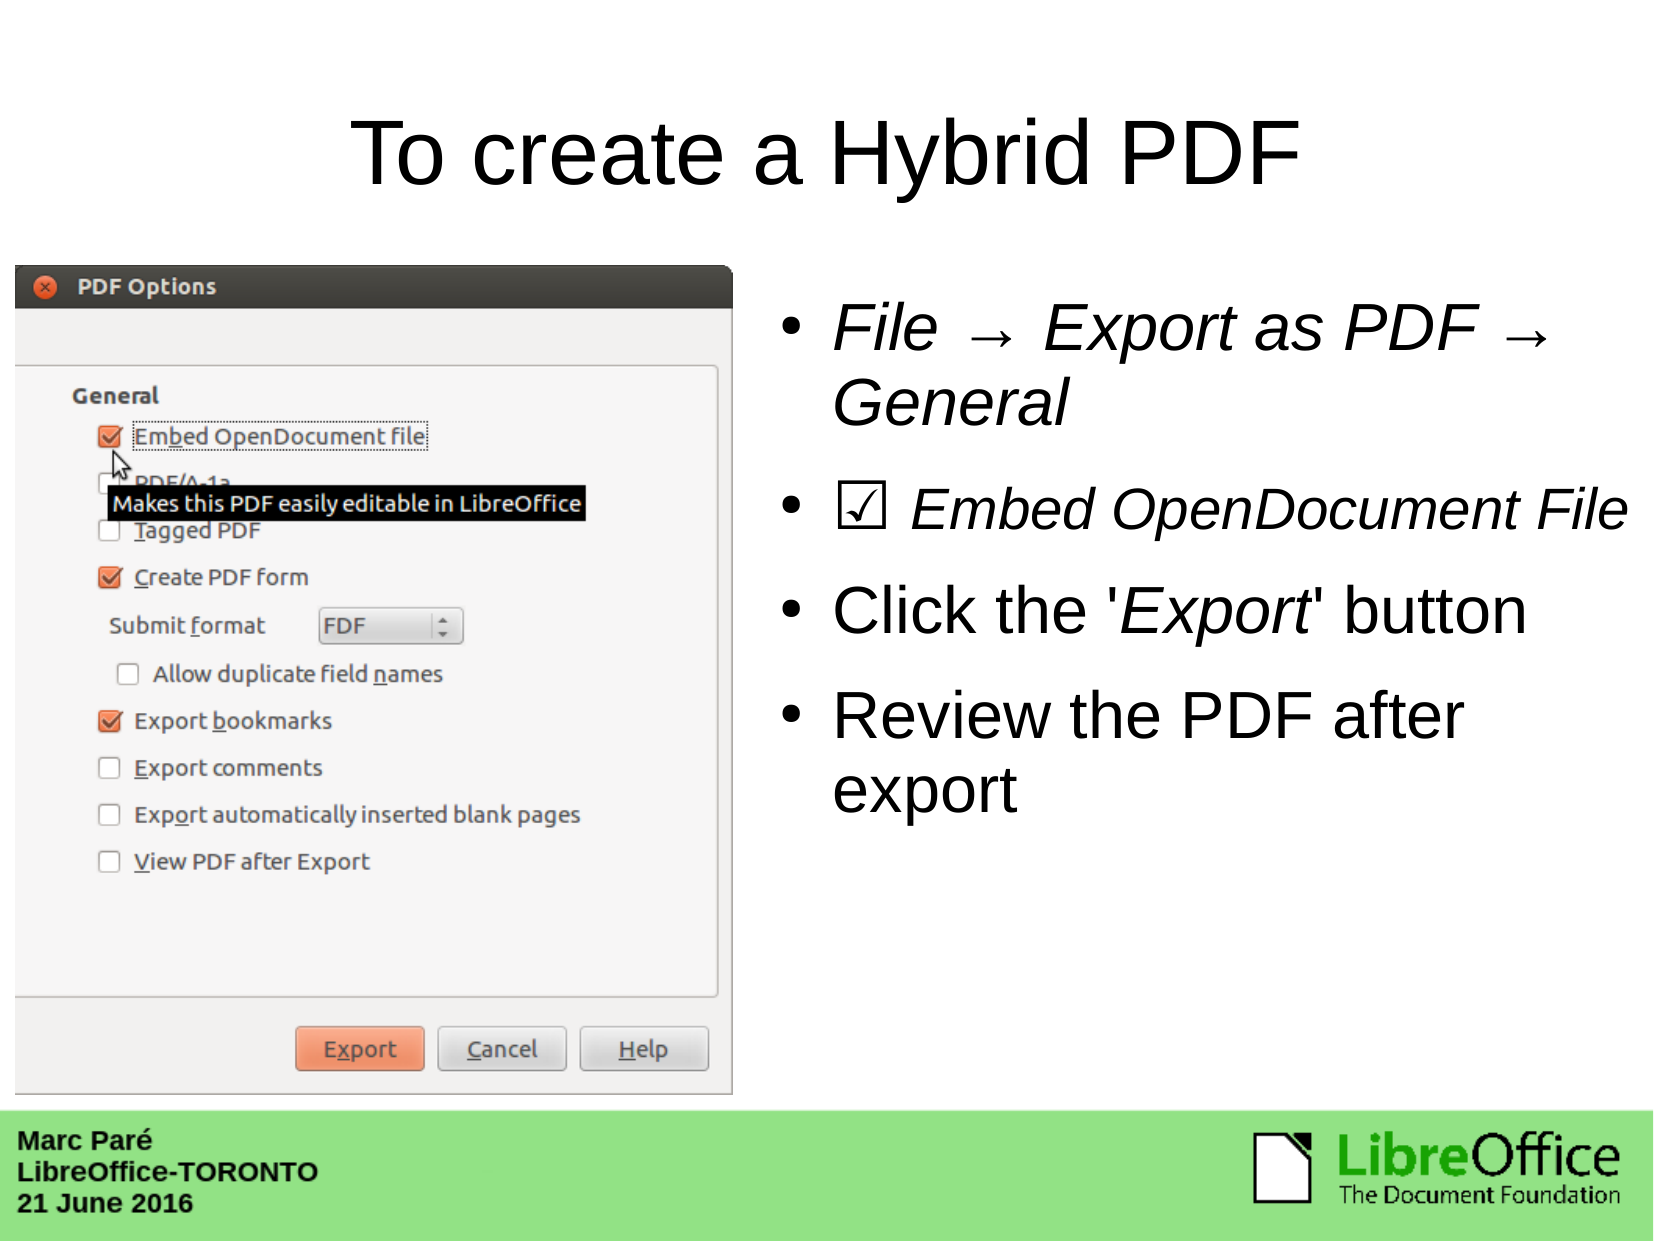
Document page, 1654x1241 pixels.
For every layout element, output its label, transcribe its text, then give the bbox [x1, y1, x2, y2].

title To create a Hybrid PDF [82, 49, 1571, 257]
picture [0, 0, 1654, 1241]
list File → Export as PDF → General ☑ Embed OpenDocument File Click the 'Export' button Review the PDF after export [761, 290, 1653, 1010]
